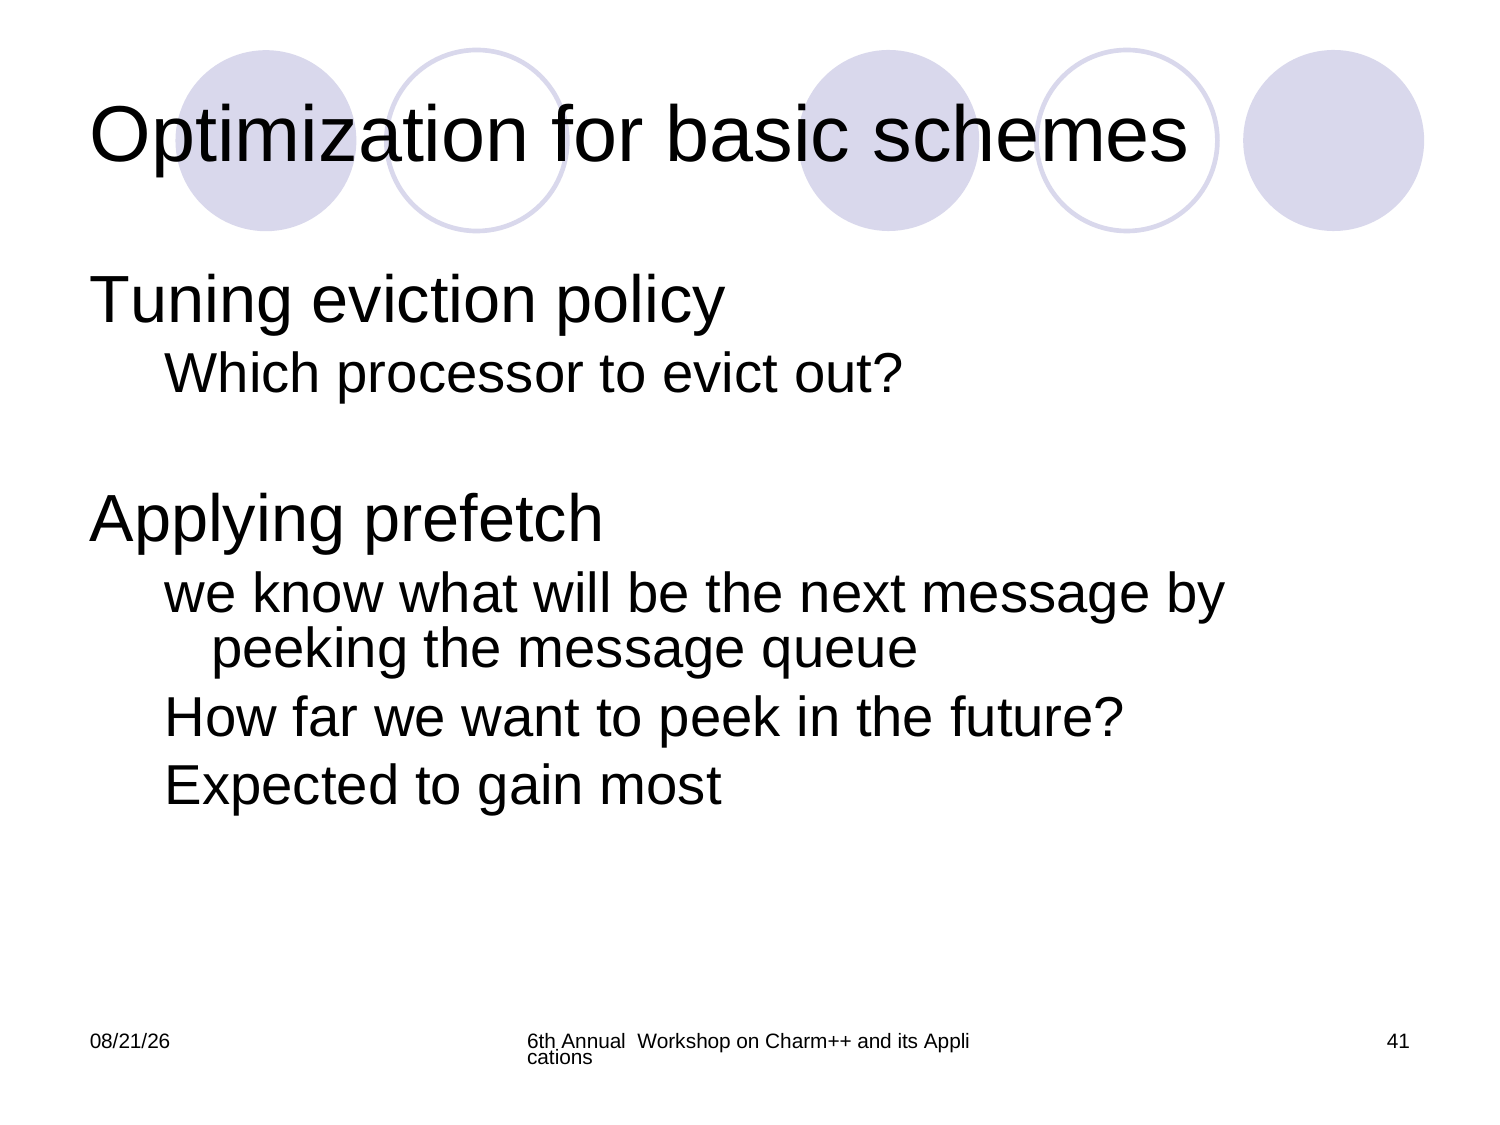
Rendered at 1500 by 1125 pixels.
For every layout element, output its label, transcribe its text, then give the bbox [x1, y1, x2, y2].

title Optimization for basic schemes [75, 45, 1426, 233]
list Tuning eviction policy Which processor to evict out? Applying prefetch we know what will be the next message by peeking the message queue How far we want to peek in the future? Expected to gain most [75, 262, 1426, 1006]
